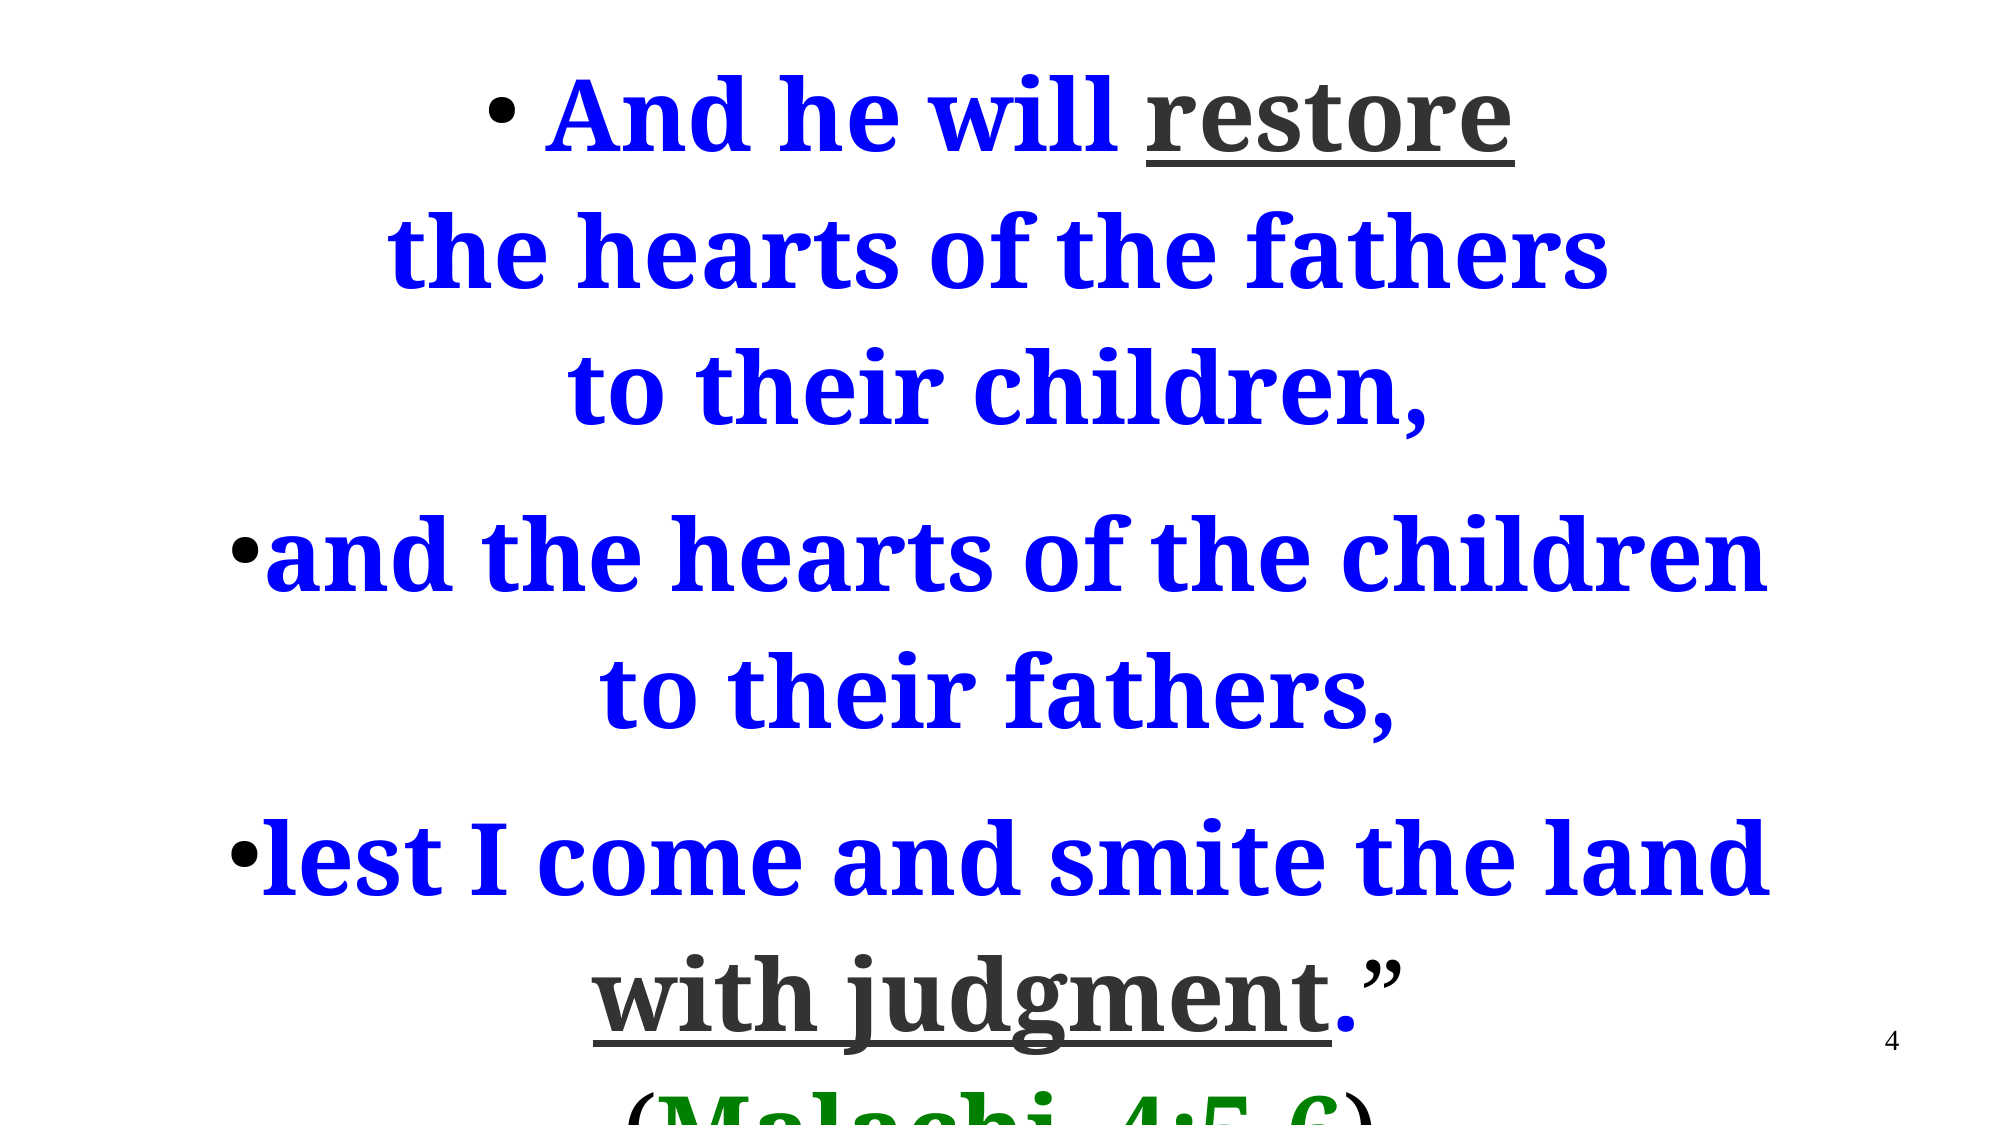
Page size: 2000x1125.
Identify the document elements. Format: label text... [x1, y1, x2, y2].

text_box And he will restore the hearts of the fathers to their children, and the hearts of the children to their fathers, lest I come and smite the land with judgment.” (Malachi 4:5-6). [37, 37, 1988, 1125]
